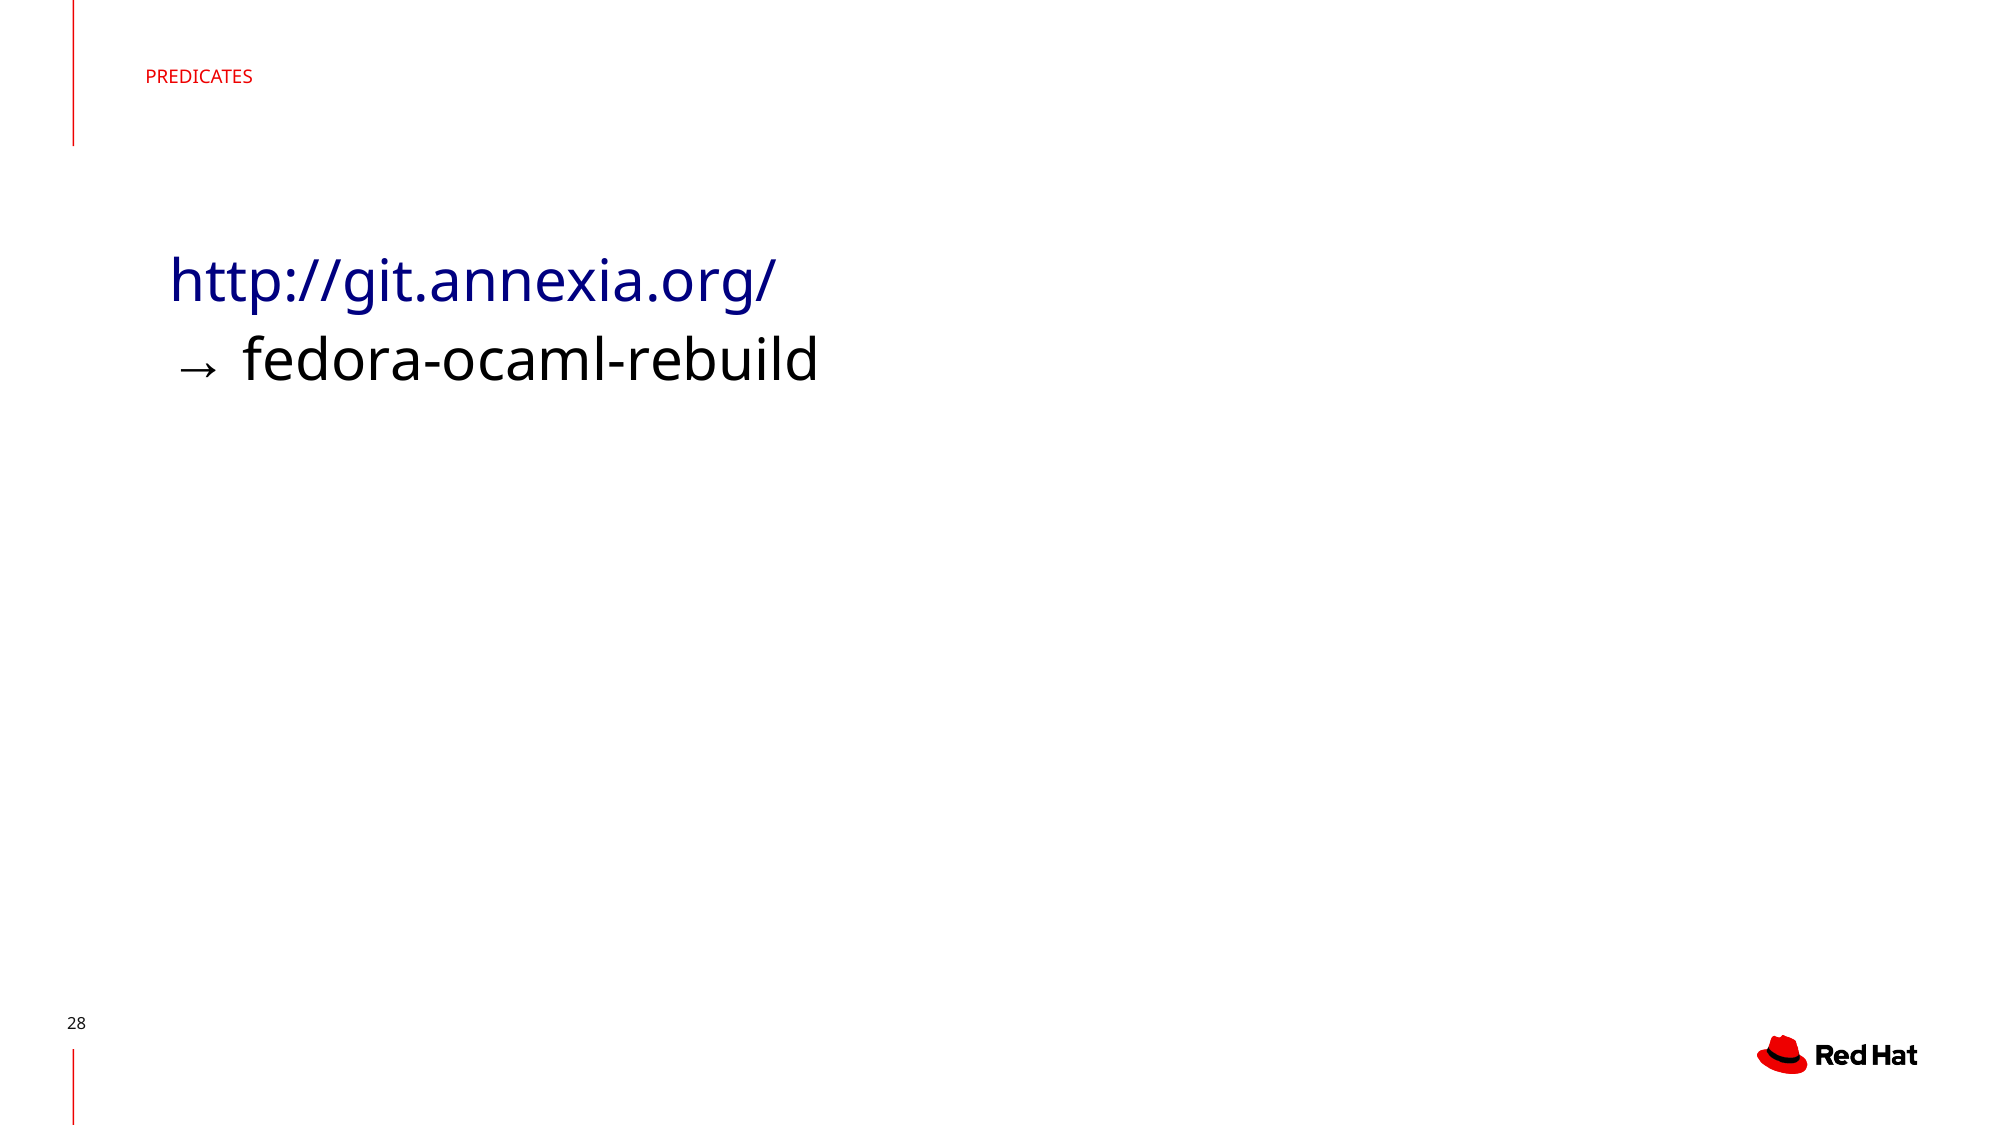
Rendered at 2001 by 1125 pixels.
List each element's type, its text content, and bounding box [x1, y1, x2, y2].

text_box PREDICATES [73, 9, 918, 144]
picture [1757, 1035, 1918, 1074]
text_box http://git.annexia.org/ → fedora-ocaml-rebuild [154, 235, 1807, 398]
